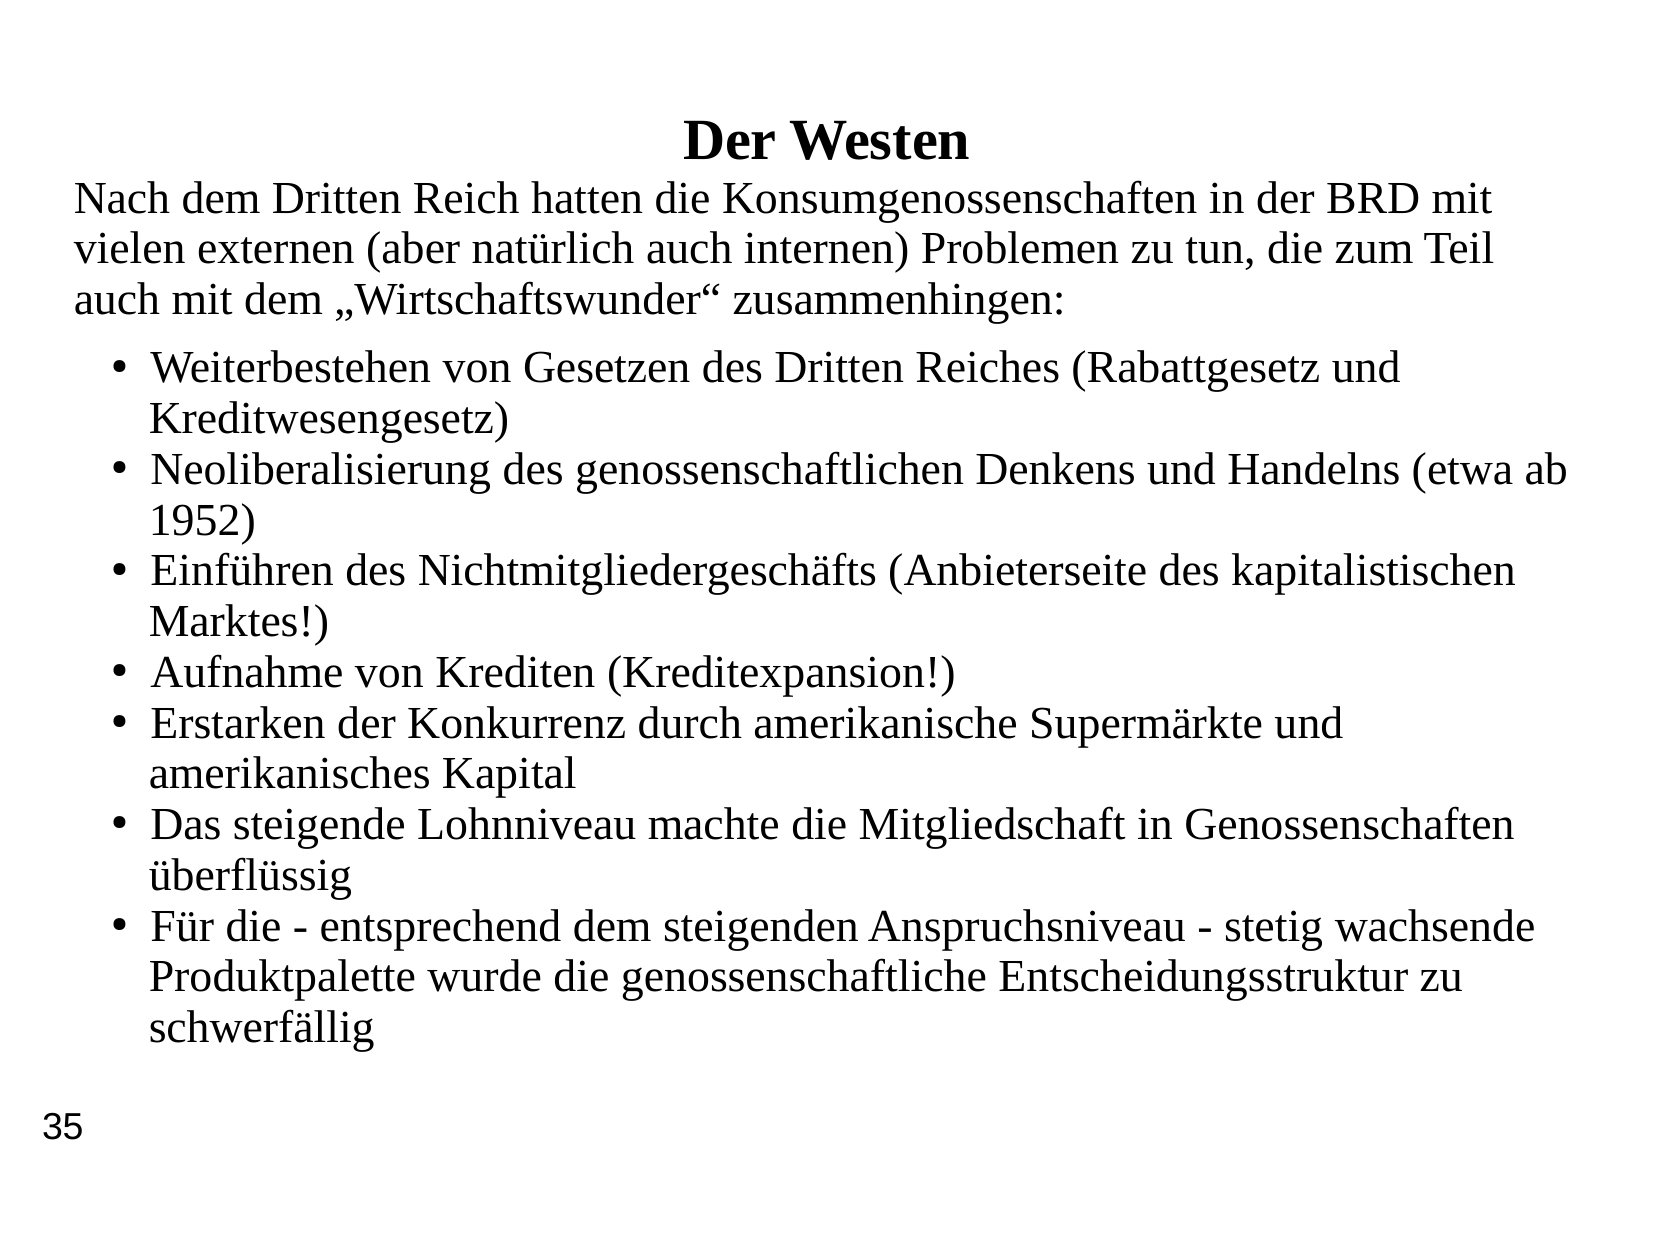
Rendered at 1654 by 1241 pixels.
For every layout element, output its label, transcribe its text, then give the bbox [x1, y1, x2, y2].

text_box <Nummer> [27, 1098, 245, 1169]
text_box Der Westen Nach dem Dritten Reich hatten die Konsumgenossenschaften in der BRD mit vielen externen (aber natürlich auch internen) Problemen zu tun, die zum Teil auch mit dem „Wirtschaftswunder“ zusammenhingen: Weiterbestehen von Gesetzen des Dritten Reiches (Rabattgesetz und Kreditwesengesetz) Neoliberalisierung des genossenschaftlichen Denkens und Handelns (etwa ab 1952) Einführen des Nichtmitgliedergeschäfts (Anbieterseite des kapitalistischen Marktes!) Aufnahme von Krediten (Kreditexpansion!) Erstarken der Konkurrenz durch amerikanische Supermärkte und amerikanisches Kapital Das steigende Lohnniveau machte die Mitgliedschaft in Genossenschaften überflüssig Für die - entsprechend dem steigenden Anspruchsniveau - stetig wachsende Produktpalette wurde die genossenschaftliche Entscheidungsstruktur zu schwerfällig [59, 100, 1595, 1060]
